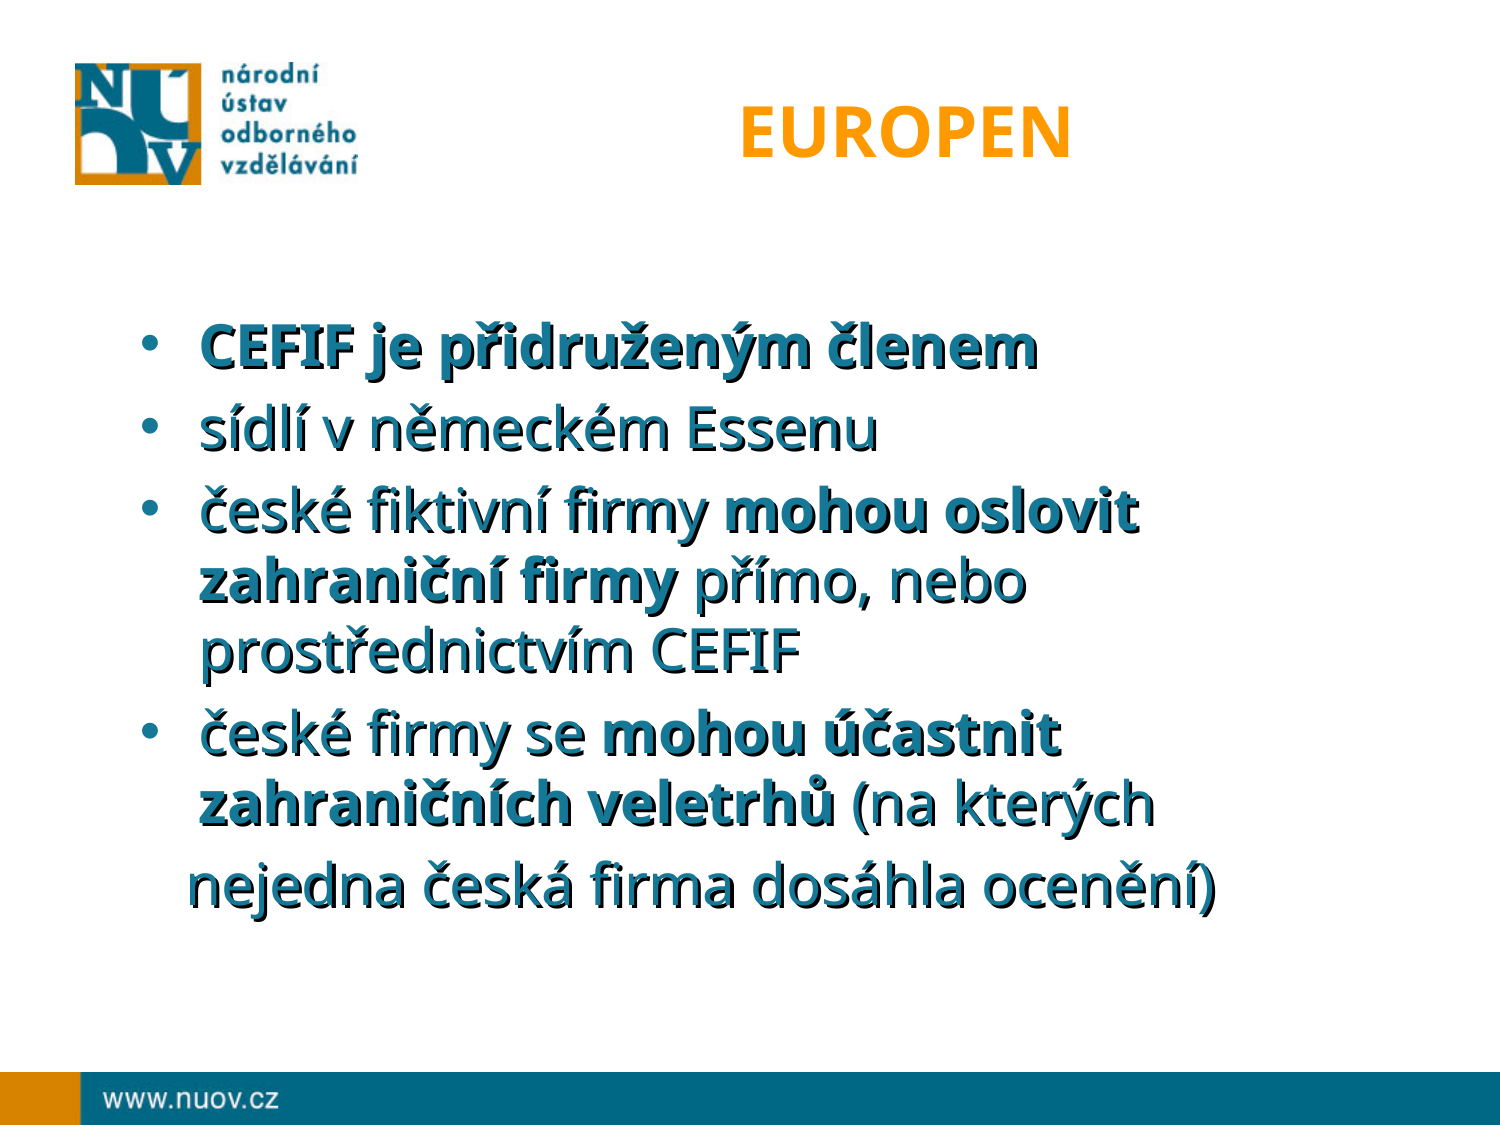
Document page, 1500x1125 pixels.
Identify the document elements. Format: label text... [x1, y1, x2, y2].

text_box [0, 1072, 1500, 1125]
title EUROPEN [387, 45, 1426, 213]
text_box CEFIF je přidruženým členem sídlí v německém Essenu české fiktivní firmy mohou oslovit zahraniční firmy přímo, nebo prostřednictvím CEFIF české firmy se mohou účastnit zahraničních veletrhů (na kterých nejedna česká firma dosáhla ocenění) [124, 299, 1413, 926]
text_box [75, 62, 358, 185]
